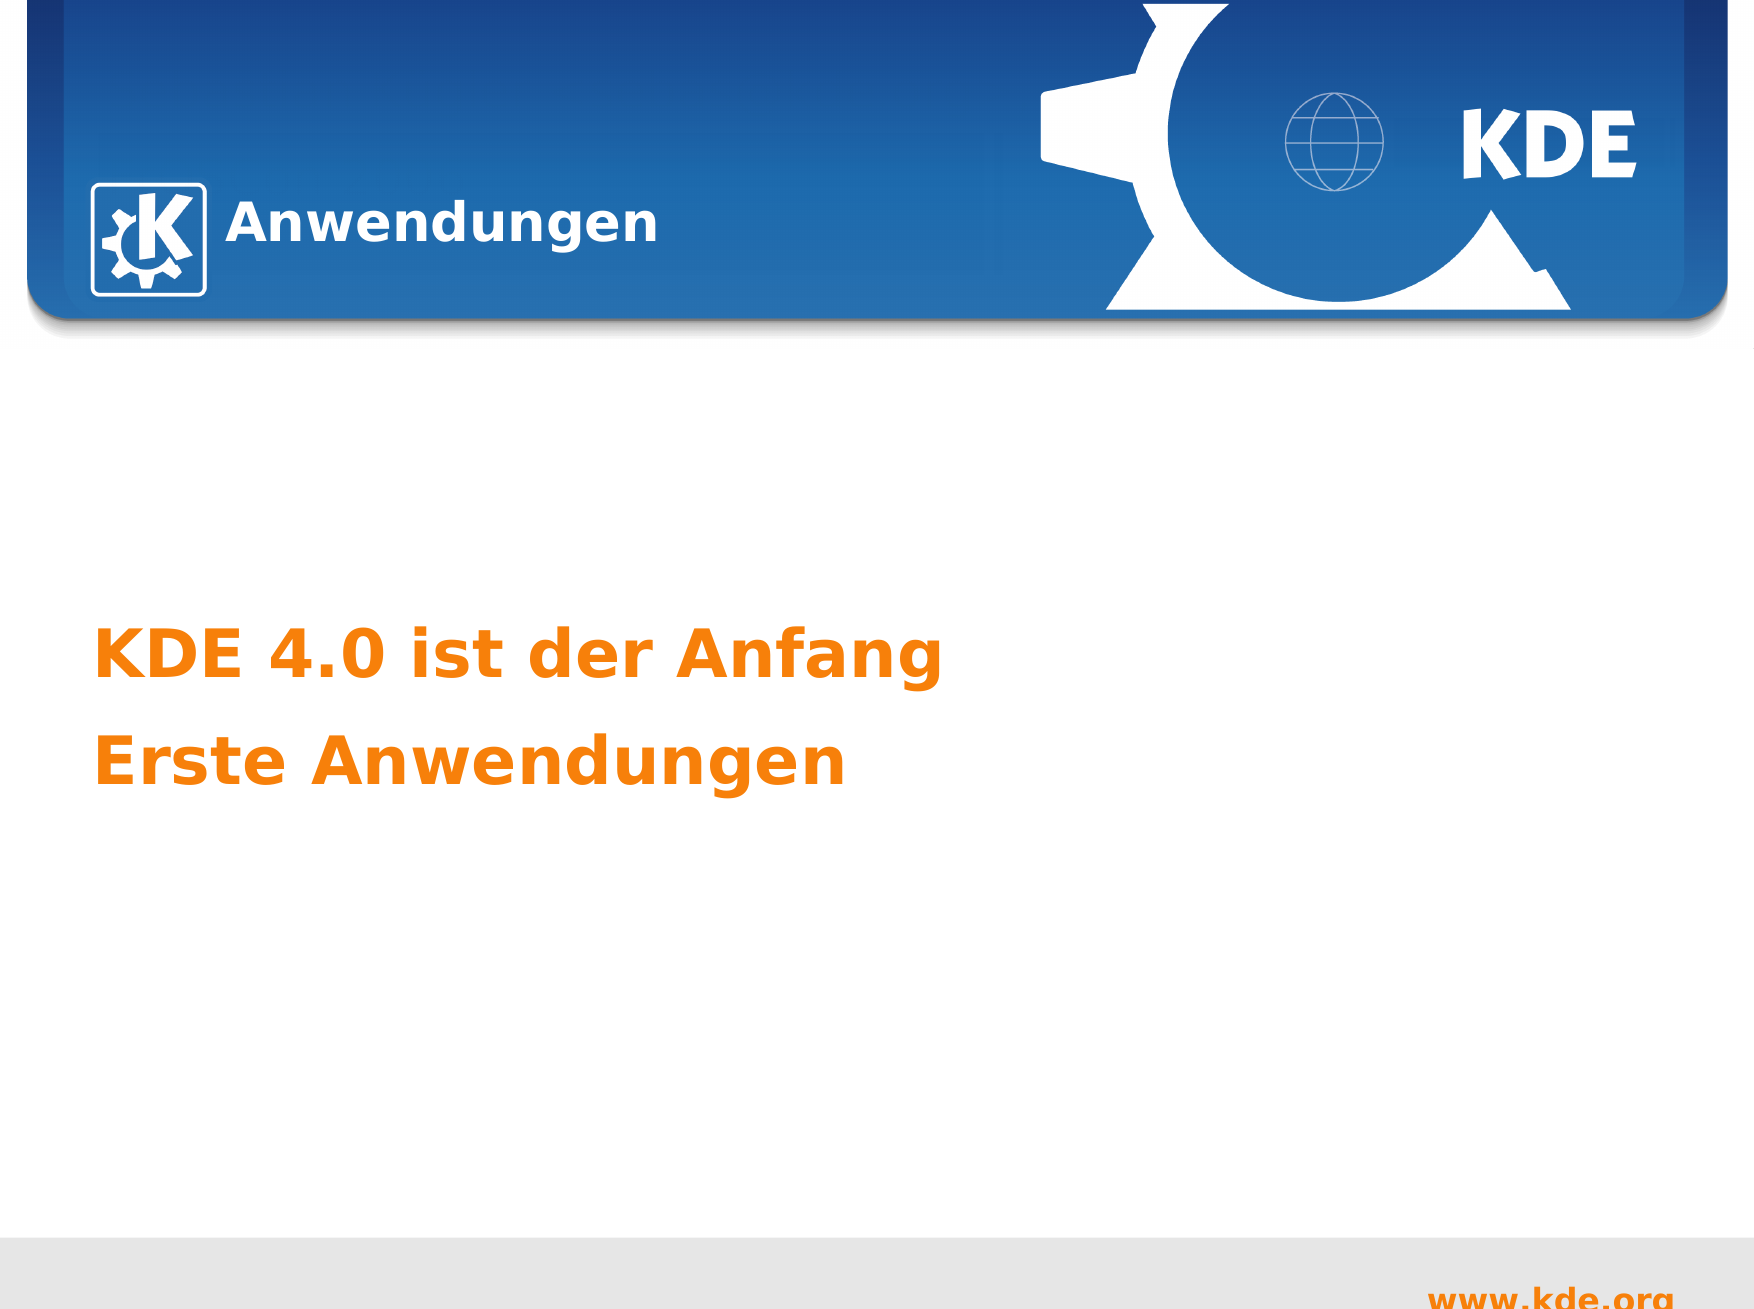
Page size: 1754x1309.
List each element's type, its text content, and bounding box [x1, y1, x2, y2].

list KDE 4.0 ist der Anfang Erste Anwendungen [75, 400, 1654, 1152]
picture [0, 0, 1754, 349]
title Anwendungen [225, 181, 1126, 265]
